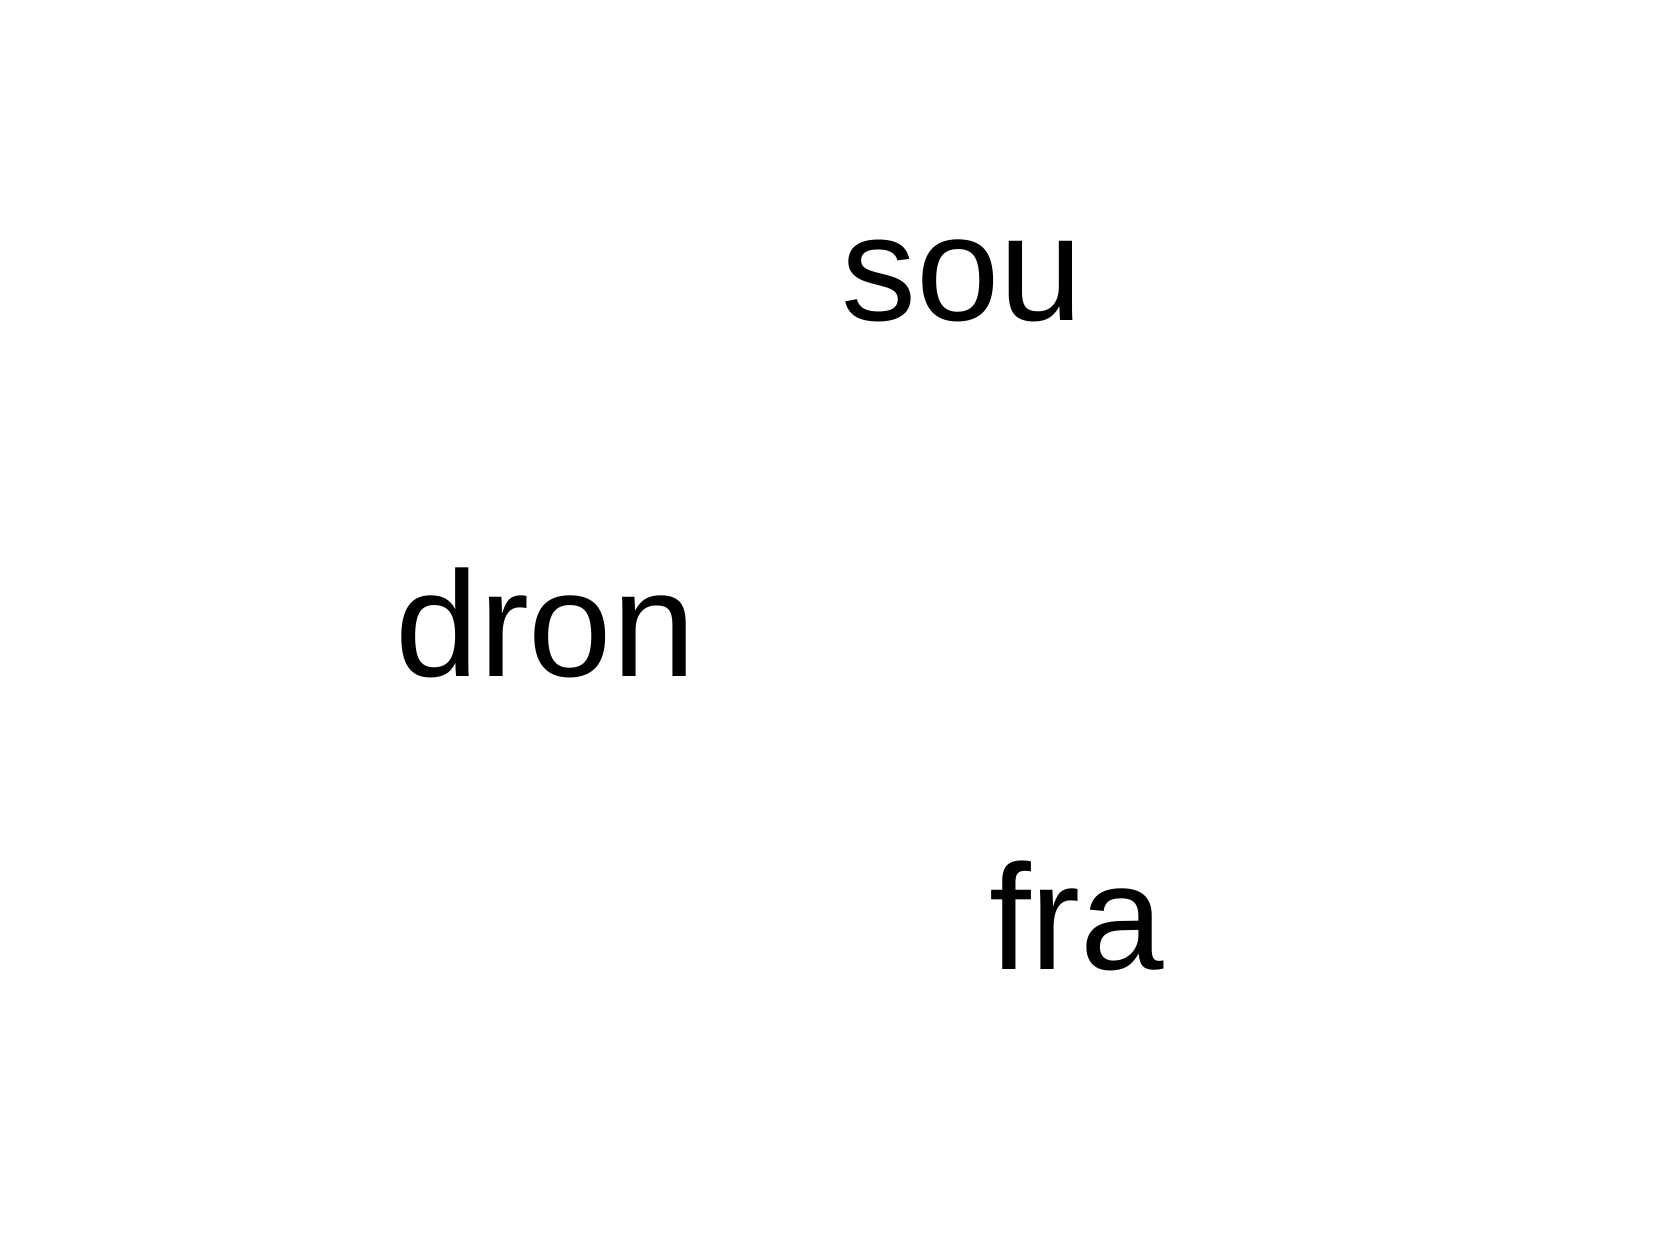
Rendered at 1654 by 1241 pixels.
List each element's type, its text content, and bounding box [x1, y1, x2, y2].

text_box dron [380, 533, 1279, 717]
text_box sou [826, 177, 1211, 360]
text_box fra [974, 826, 1300, 1010]
